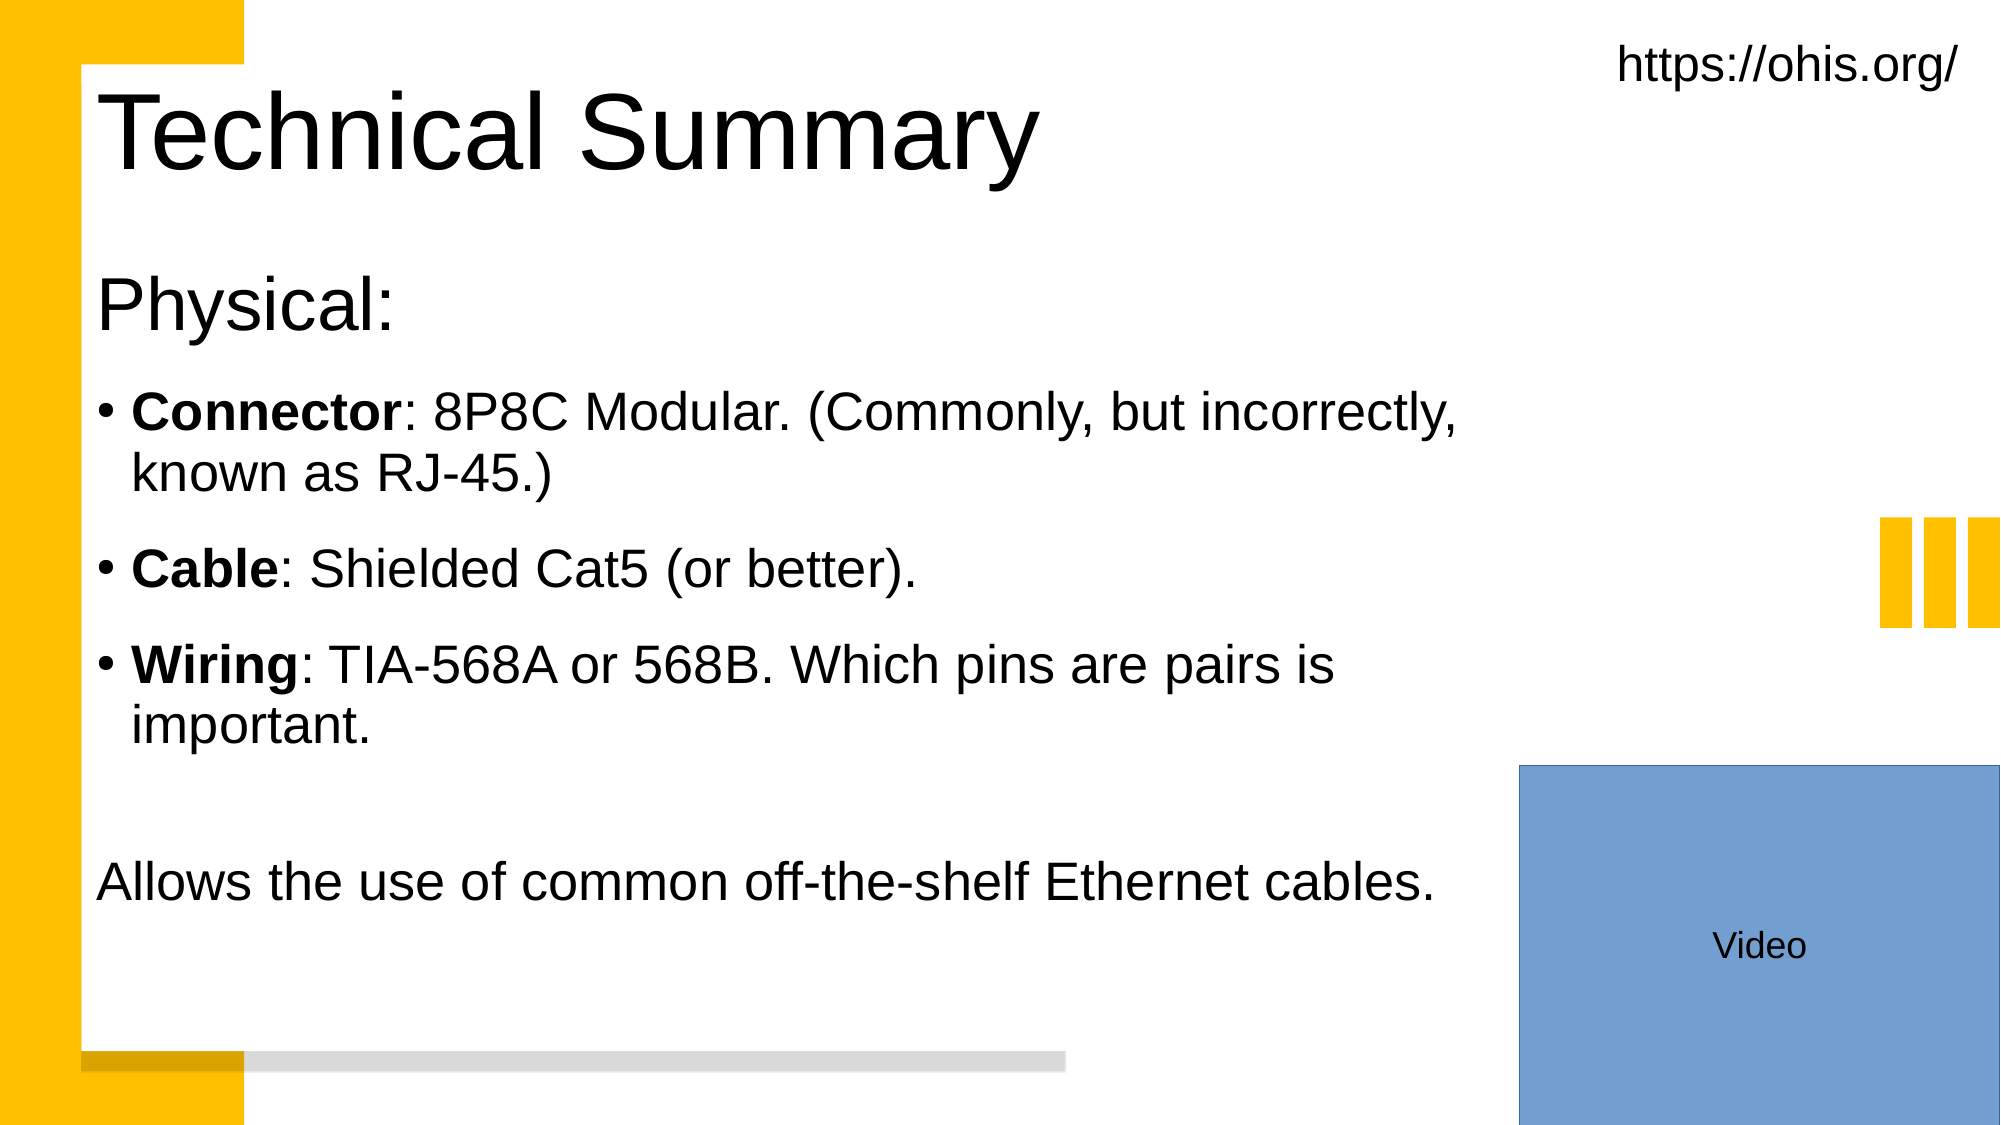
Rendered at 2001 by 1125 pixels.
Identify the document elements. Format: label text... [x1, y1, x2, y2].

text_box Technical Summary [81, 64, 1921, 201]
text_box Physical: Connector: 8P8C Modular. (Commonly, but incorrectly, known as RJ-45.) Cable: Shielded Cat5 (or better). Wiring: TIA-568A or 568B. Which pins are pairs is important. Allows the use of common off-the-shelf Ethernet cables. [81, 254, 1516, 1041]
text_box https://ohis.org/ [1590, 29, 1974, 105]
text_box [0, 0, 2000, 1125]
text_box Video [1519, 765, 2000, 1125]
